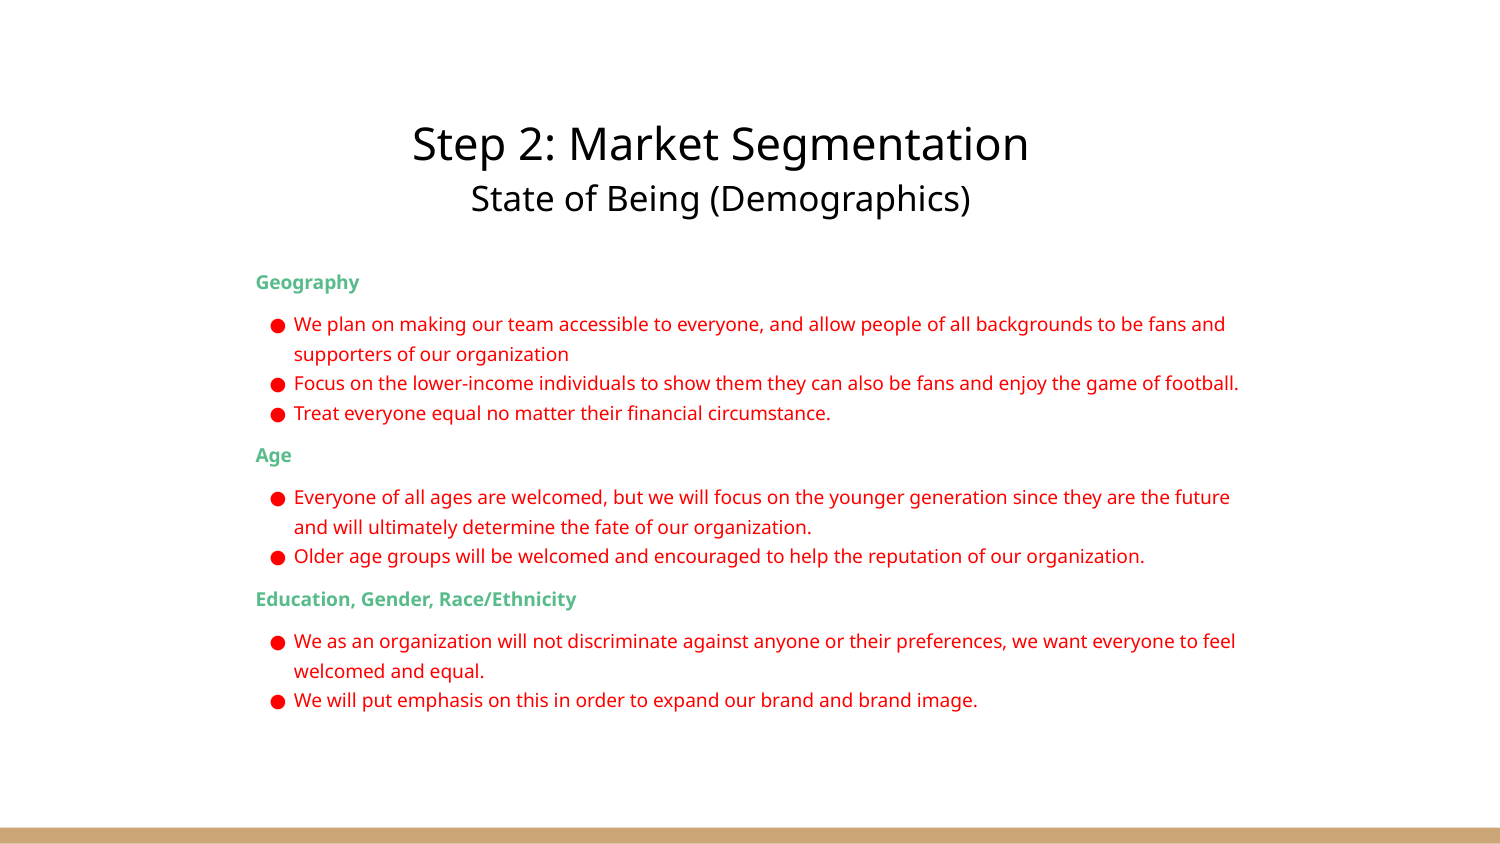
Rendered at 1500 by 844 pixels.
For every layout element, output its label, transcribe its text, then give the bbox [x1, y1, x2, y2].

title Step 2: Market Segmentation State of Being (Demographics) [149, 95, 1293, 237]
list Geography We plan on making our team accessible to everyone, and allow people of all backgrounds to be fans and supporters of our organization Focus on the lower-income individuals to show them they can also be fans and enjoy the game of football. Treat everyone equal no matter their financial circumstance. Age Everyone of all ages are welcomed, but we will focus on the younger generation since they are the future and will ultimately determine the fate of our organization. Older age groups will be welcomed and encouraged to help the reputation of our organization. Education, Gender, Race/Ethnicity We as an organization will not discriminate against anyone or their preferences, we want everyone to feel welcomed and equal. We will put emphasis on this in order to expand our brand and brand image. [240, 250, 1278, 743]
